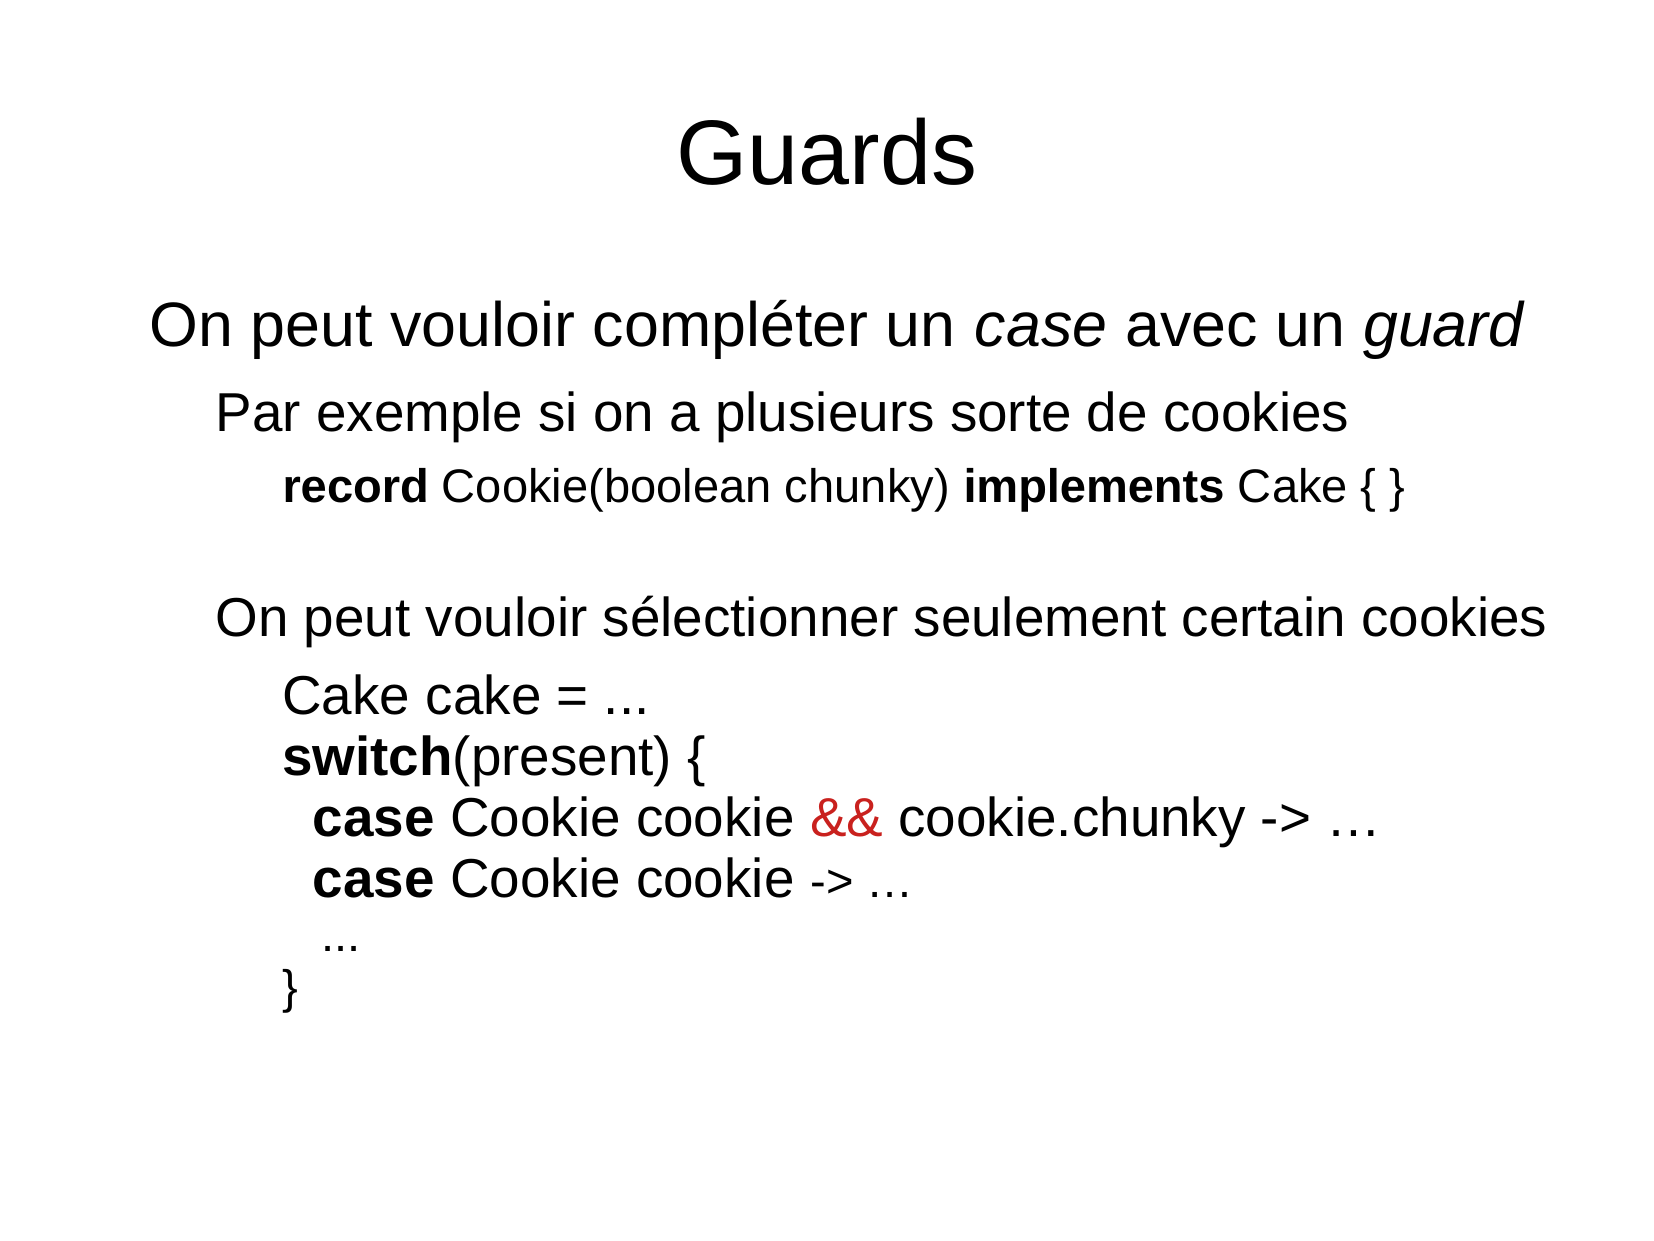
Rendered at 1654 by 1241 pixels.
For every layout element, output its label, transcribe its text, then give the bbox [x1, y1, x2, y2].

title Guards [82, 49, 1571, 257]
list On peut vouloir compléter un case avec un guard Par exemple si on a plusieurs sorte de cookies record Cookie(boolean chunky) implements Cake { } On peut vouloir sélectionner seulement certain cookies Cake cake = ... switch(present) { case Cookie cookie && cookie.chunky -> … case Cookie cookie -> … ... } [82, 290, 1571, 1111]
